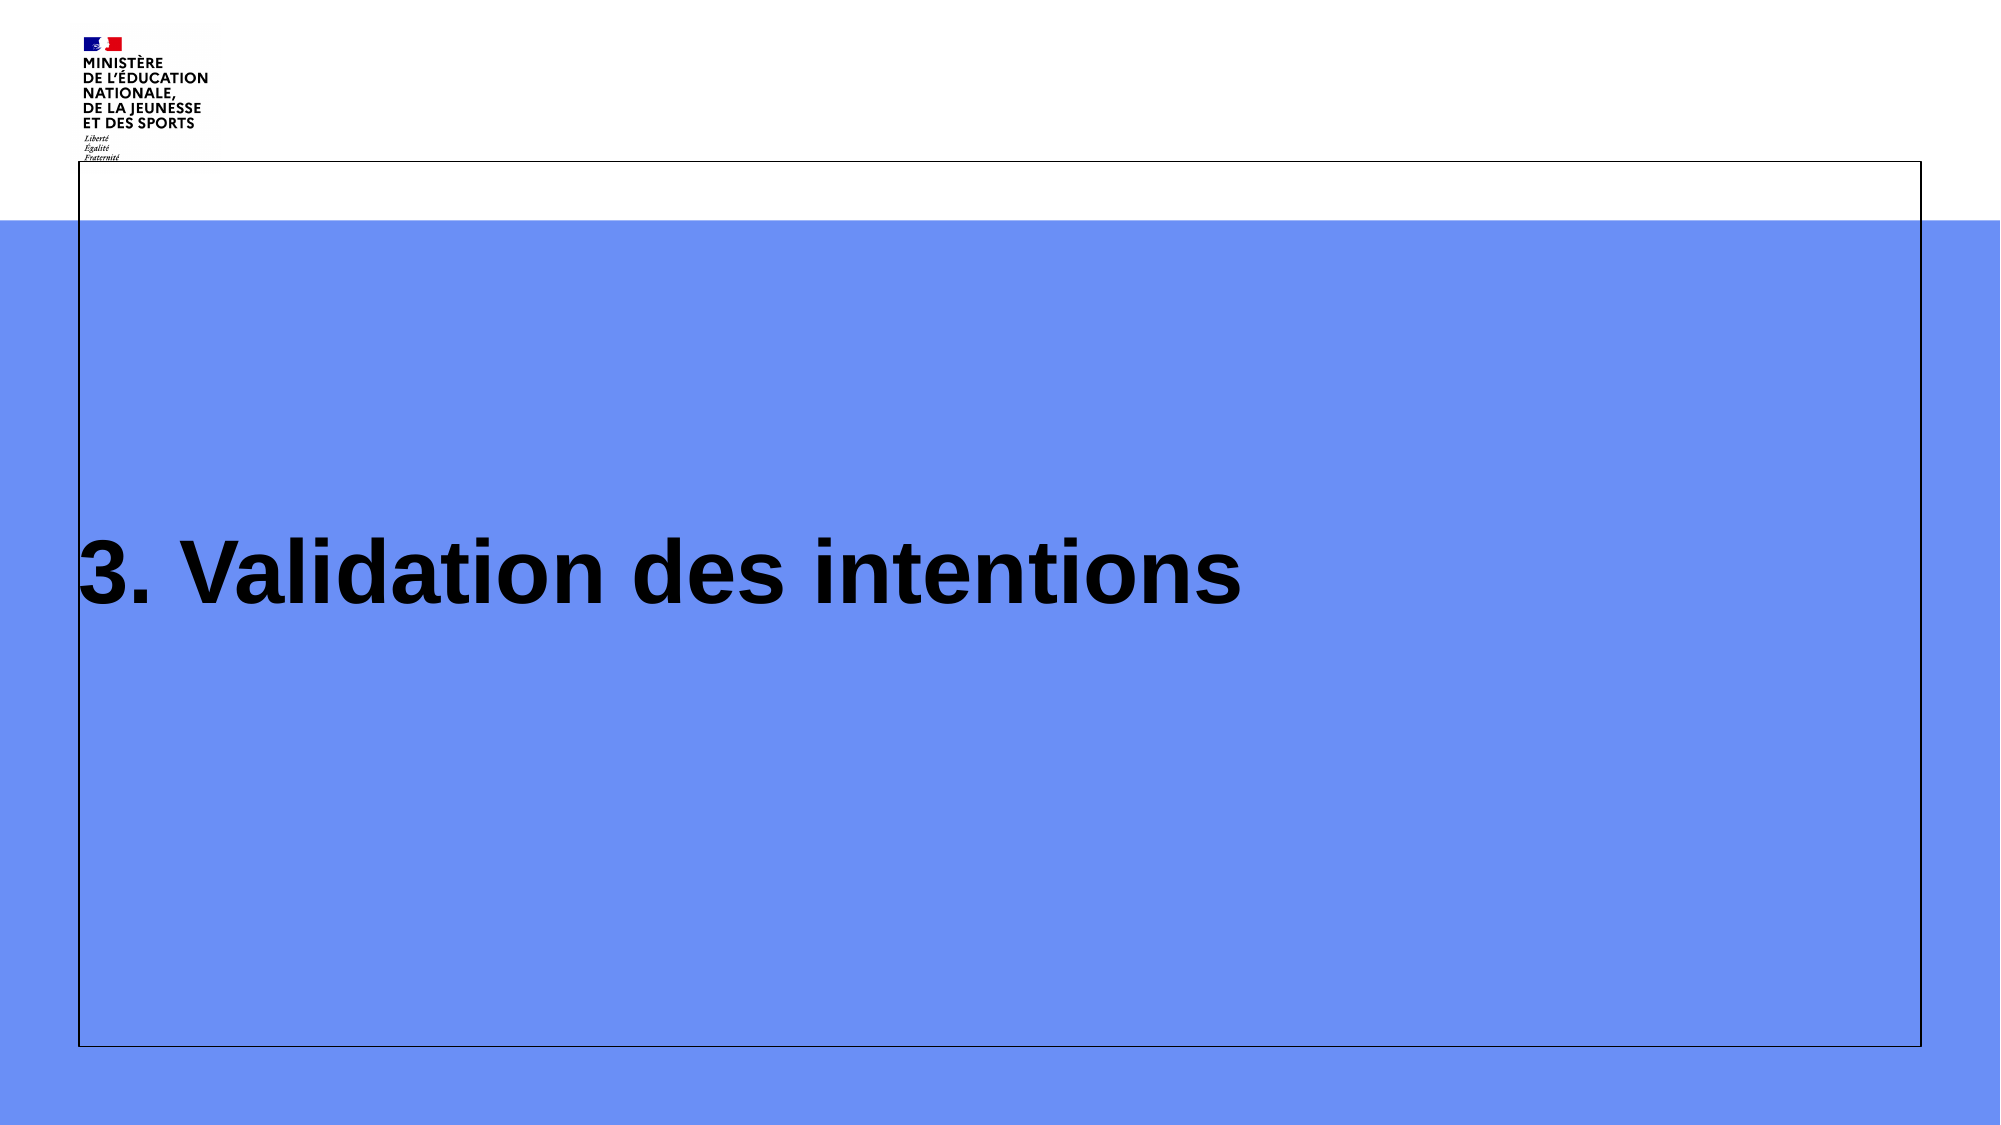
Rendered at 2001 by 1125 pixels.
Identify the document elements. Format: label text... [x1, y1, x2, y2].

text_box [0, 220, 2000, 1125]
picture [70, 23, 221, 174]
title 3. Validation des intentions [78, 161, 1922, 1047]
